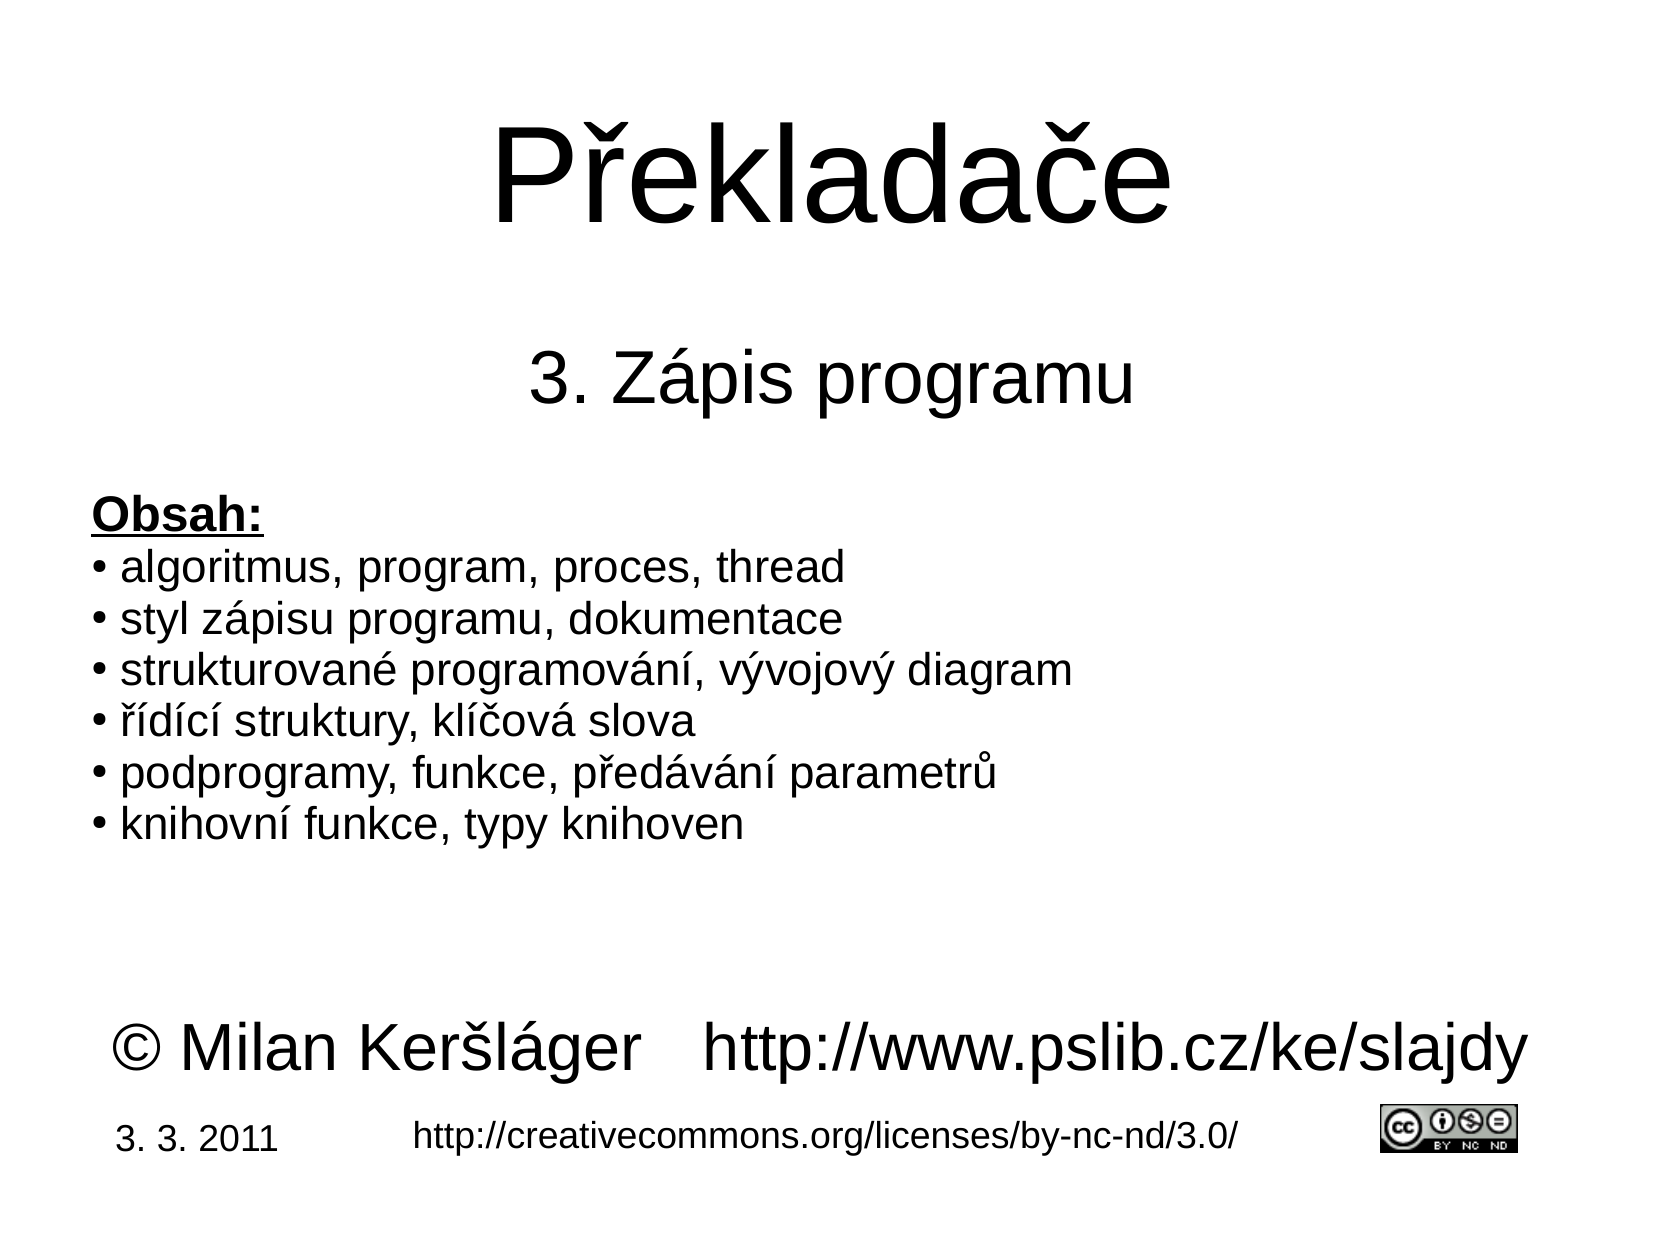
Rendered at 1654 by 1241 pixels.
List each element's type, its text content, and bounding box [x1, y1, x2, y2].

text_box 3.3.2011 [100, 1110, 337, 1168]
list © Milan Keršláger http://www.pslib.cz/ke/slajdy [76, 1009, 1565, 1087]
picture [1380, 1104, 1518, 1153]
text_box http://creativecommons.org/licenses/by-nc-nd/3.0/ [339, 1107, 1313, 1165]
title Překladače 3. Zápis programu [88, 56, 1577, 461]
text_box Obsah: algoritmus, program, proces, thread styl zápisu programu, dokumentace strukturované programování, vývojový diagram řídící struktury, klíčová slova podprogramy, funkce, předávání parametrů knihovní funkce, typy knihoven [76, 478, 1583, 857]
